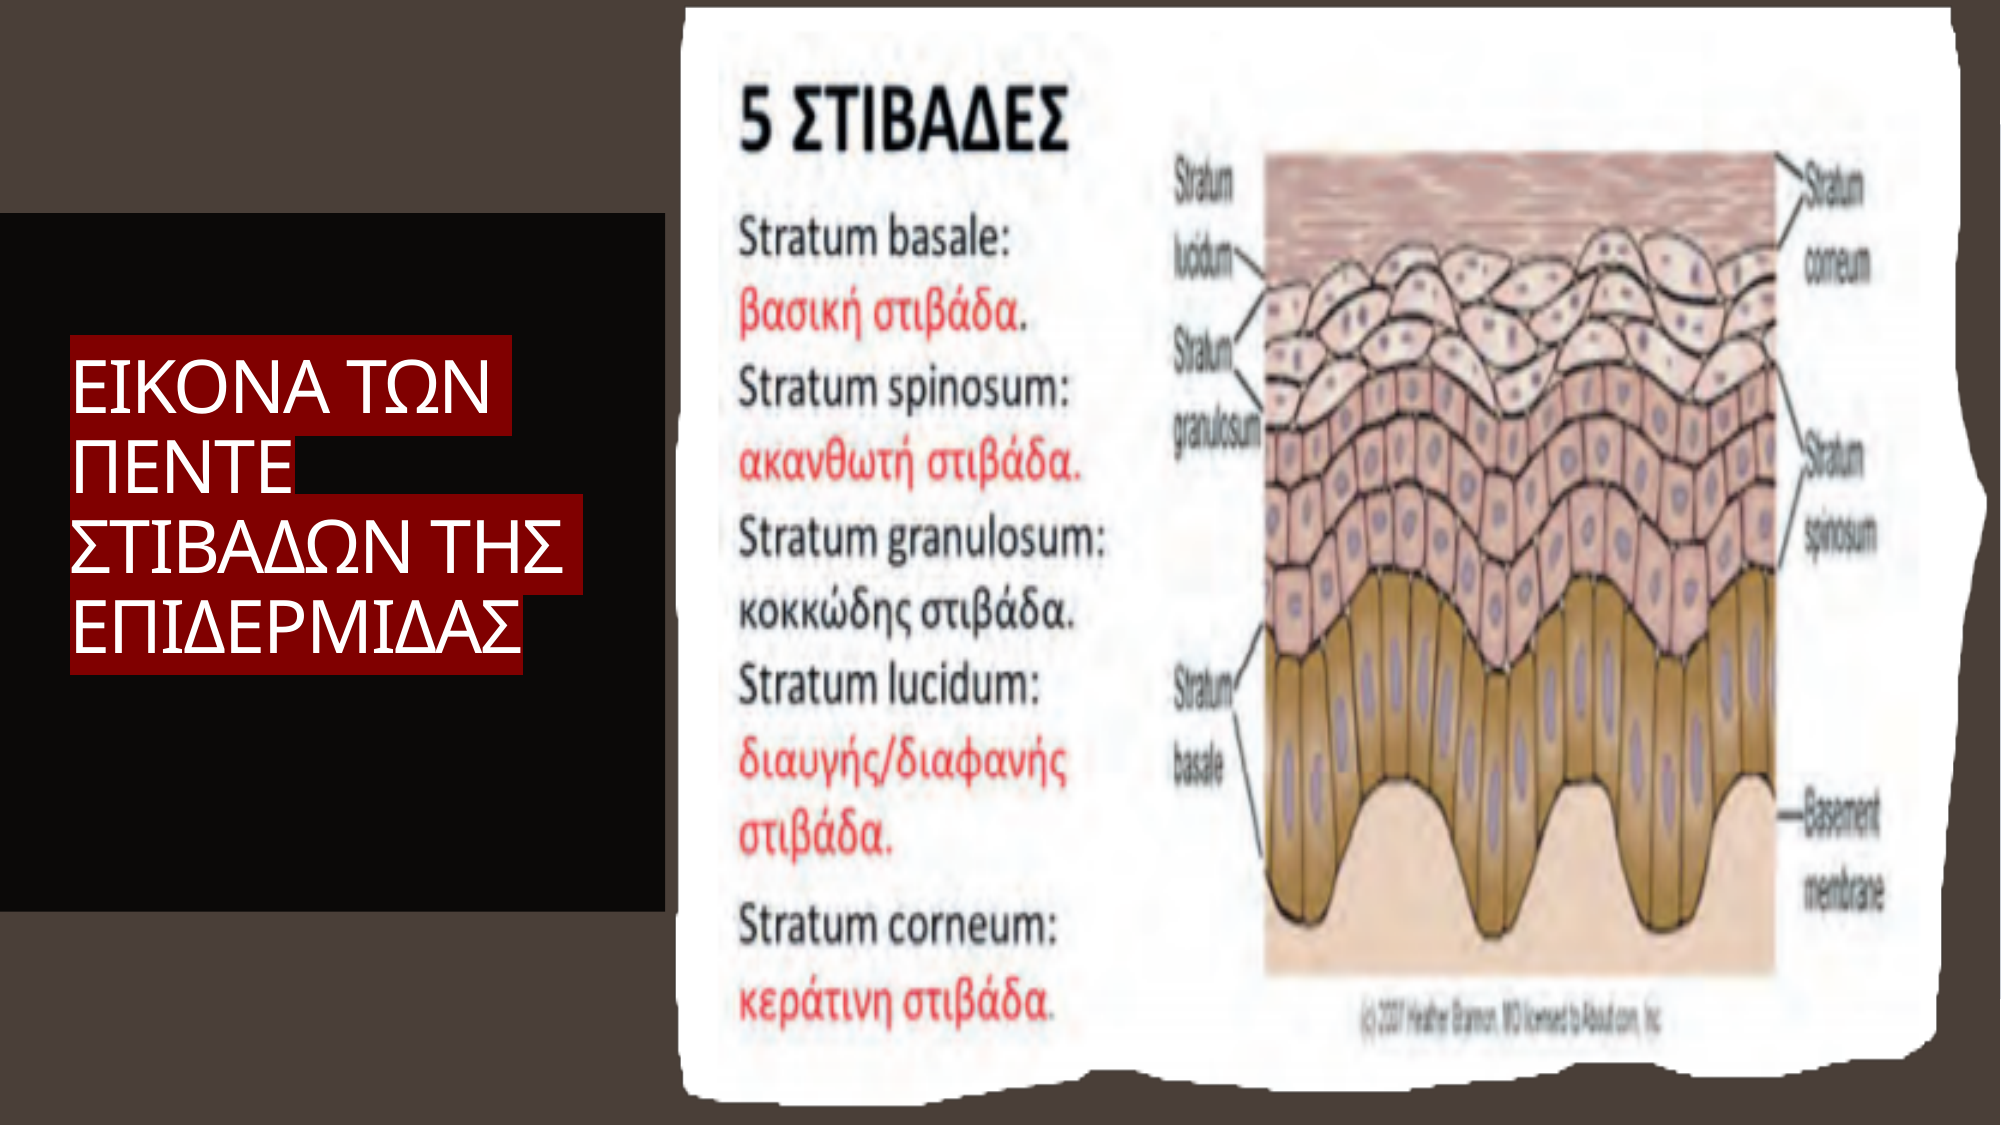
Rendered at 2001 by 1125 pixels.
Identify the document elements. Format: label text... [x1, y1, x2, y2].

text_box [0, 0, 665, 1125]
picture [664, 0, 2000, 1125]
title ΕΙΚΟΝΑ ΤΩΝ ΠΕΝΤΕ ΣΤΙΒΑΔΩΝ ΤΗΣ ΕΠΙΔΕΡΜΙΔΑΣ [54, 271, 607, 677]
